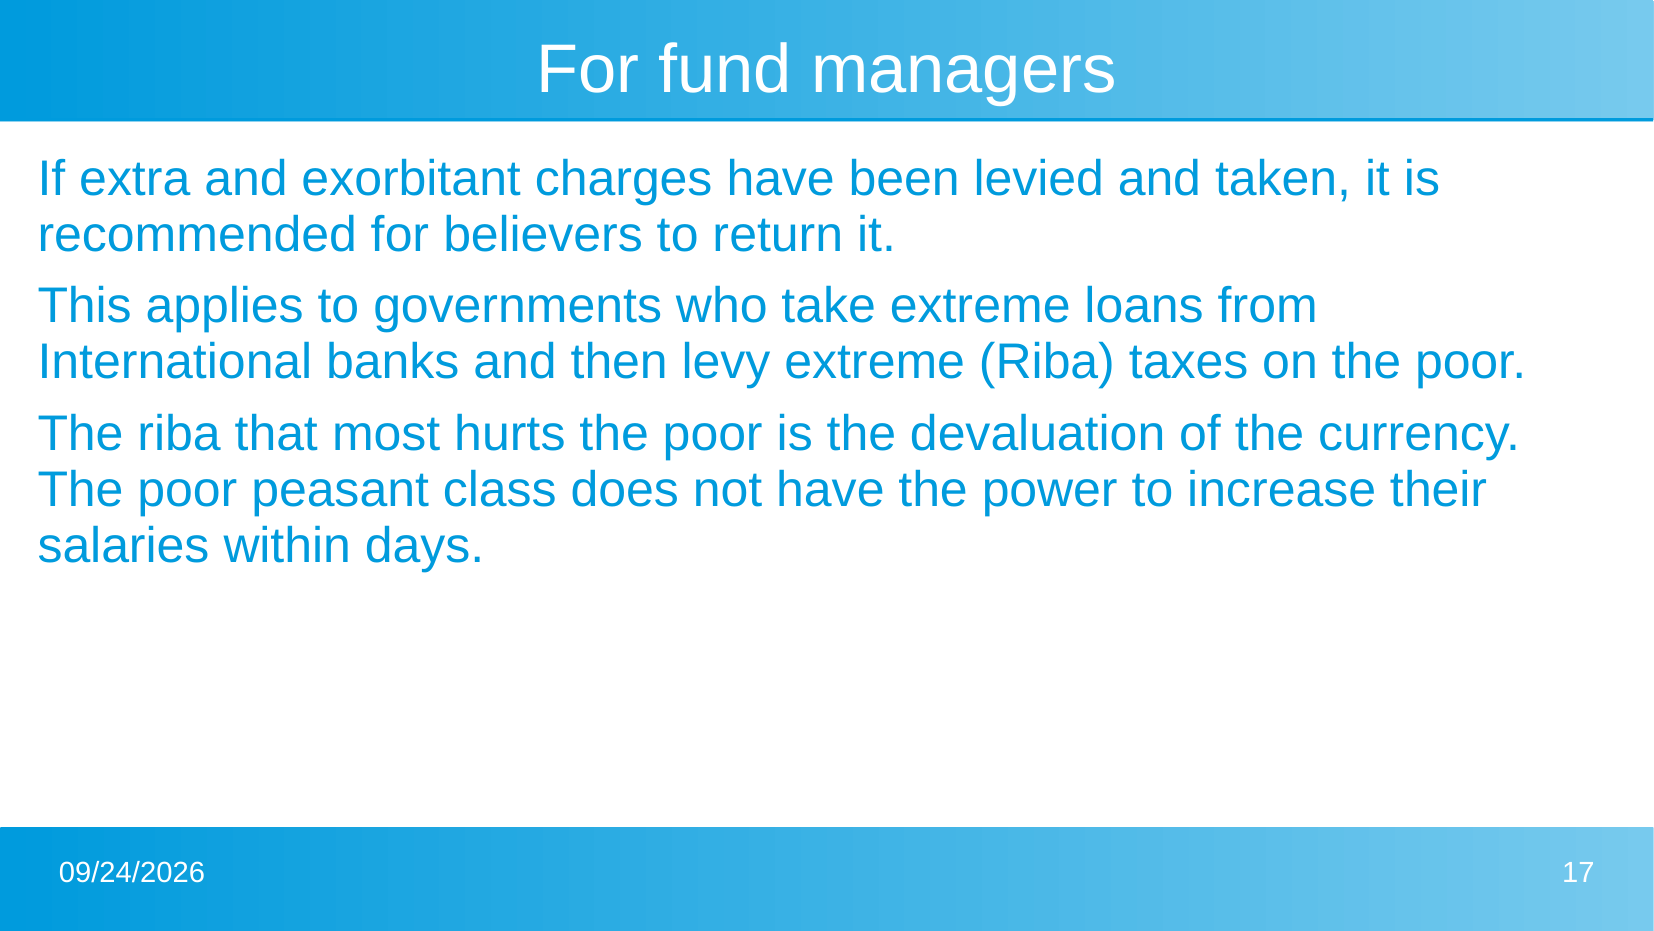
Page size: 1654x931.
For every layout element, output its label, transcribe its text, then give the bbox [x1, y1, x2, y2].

title For fund managers [59, 29, 1595, 108]
list If extra and exorbitant charges have been levied and taken, it is recommended for believers to return it. This applies to governments who take extreme loans from International banks and then levy extreme (Riba) taxes on the poor. The riba that most hurts the poor is the devaluation of the currency. The poor peasant class does not have the power to increase their salaries within days. [37, 150, 1576, 676]
